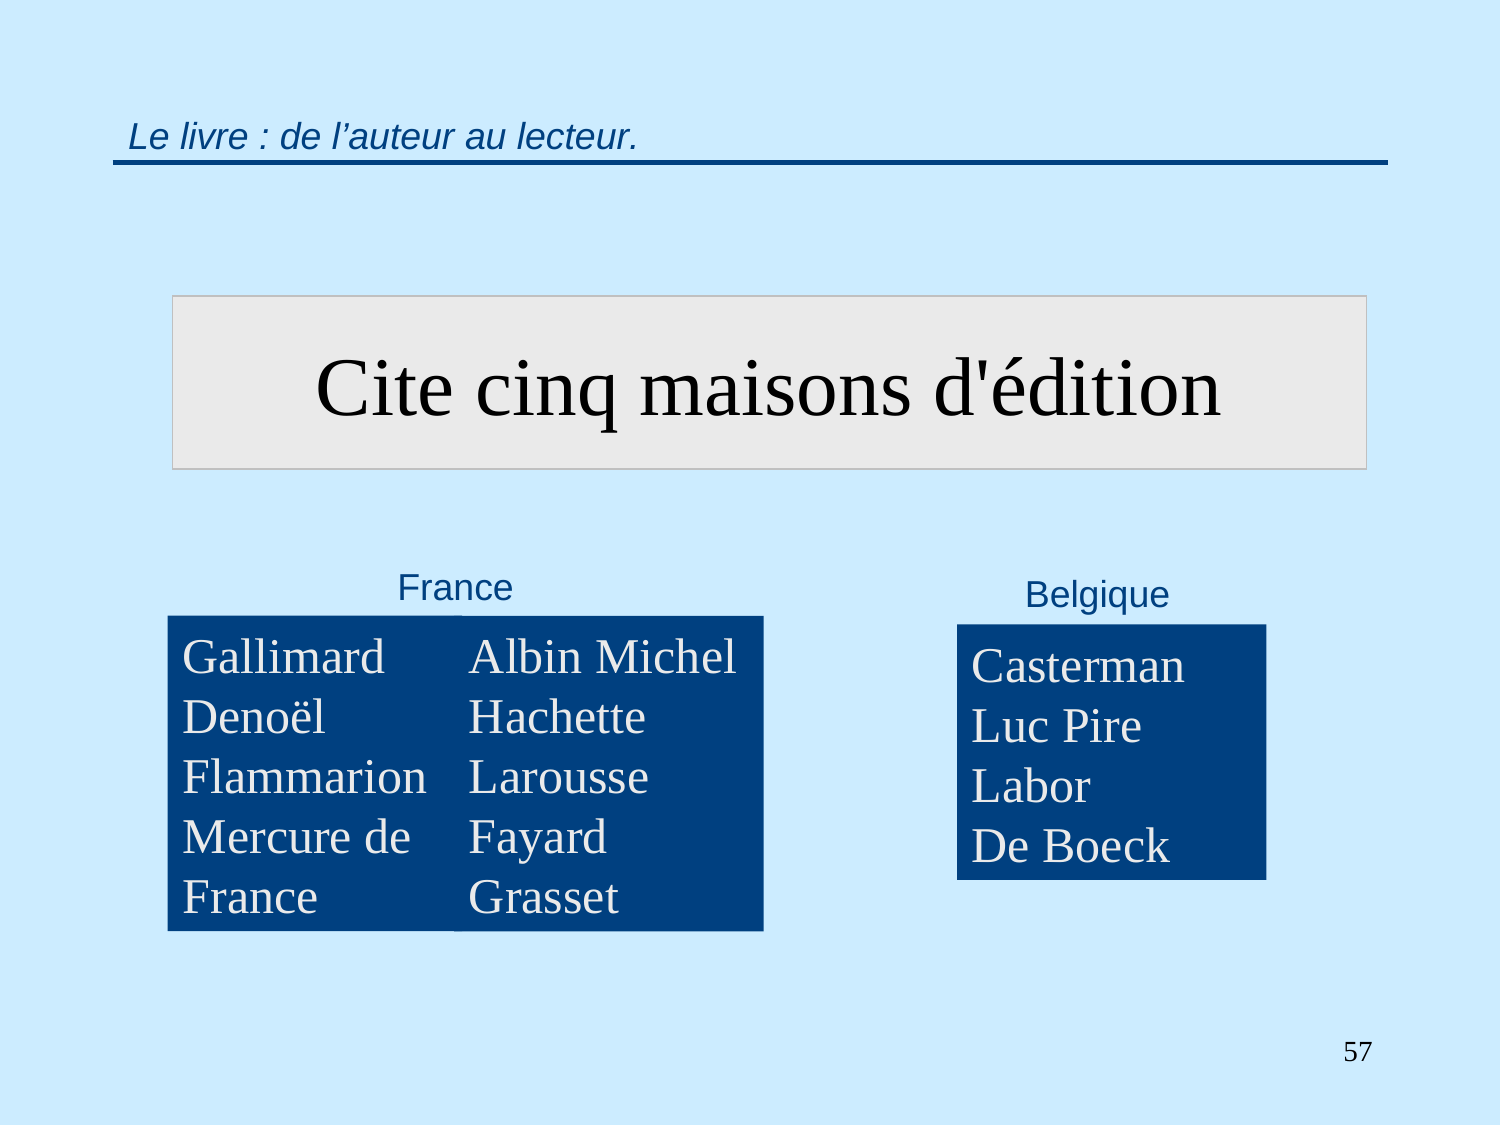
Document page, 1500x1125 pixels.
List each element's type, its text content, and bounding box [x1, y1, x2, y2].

text_box Casterman Luc Pire Labor De Boeck [957, 624, 1267, 880]
text_box Le livre : de l’auteur au lecteur. [113, 104, 655, 160]
title Cite cinq maisons d'édition [172, 296, 1367, 469]
text_box France [382, 555, 529, 616]
text_box Belgique [1010, 562, 1264, 623]
text_box Albin Michel Hachette Larousse Fayard Grasset [454, 615, 764, 932]
text_box Gallimard Denoël Flammarion Mercure de France [167, 615, 454, 932]
